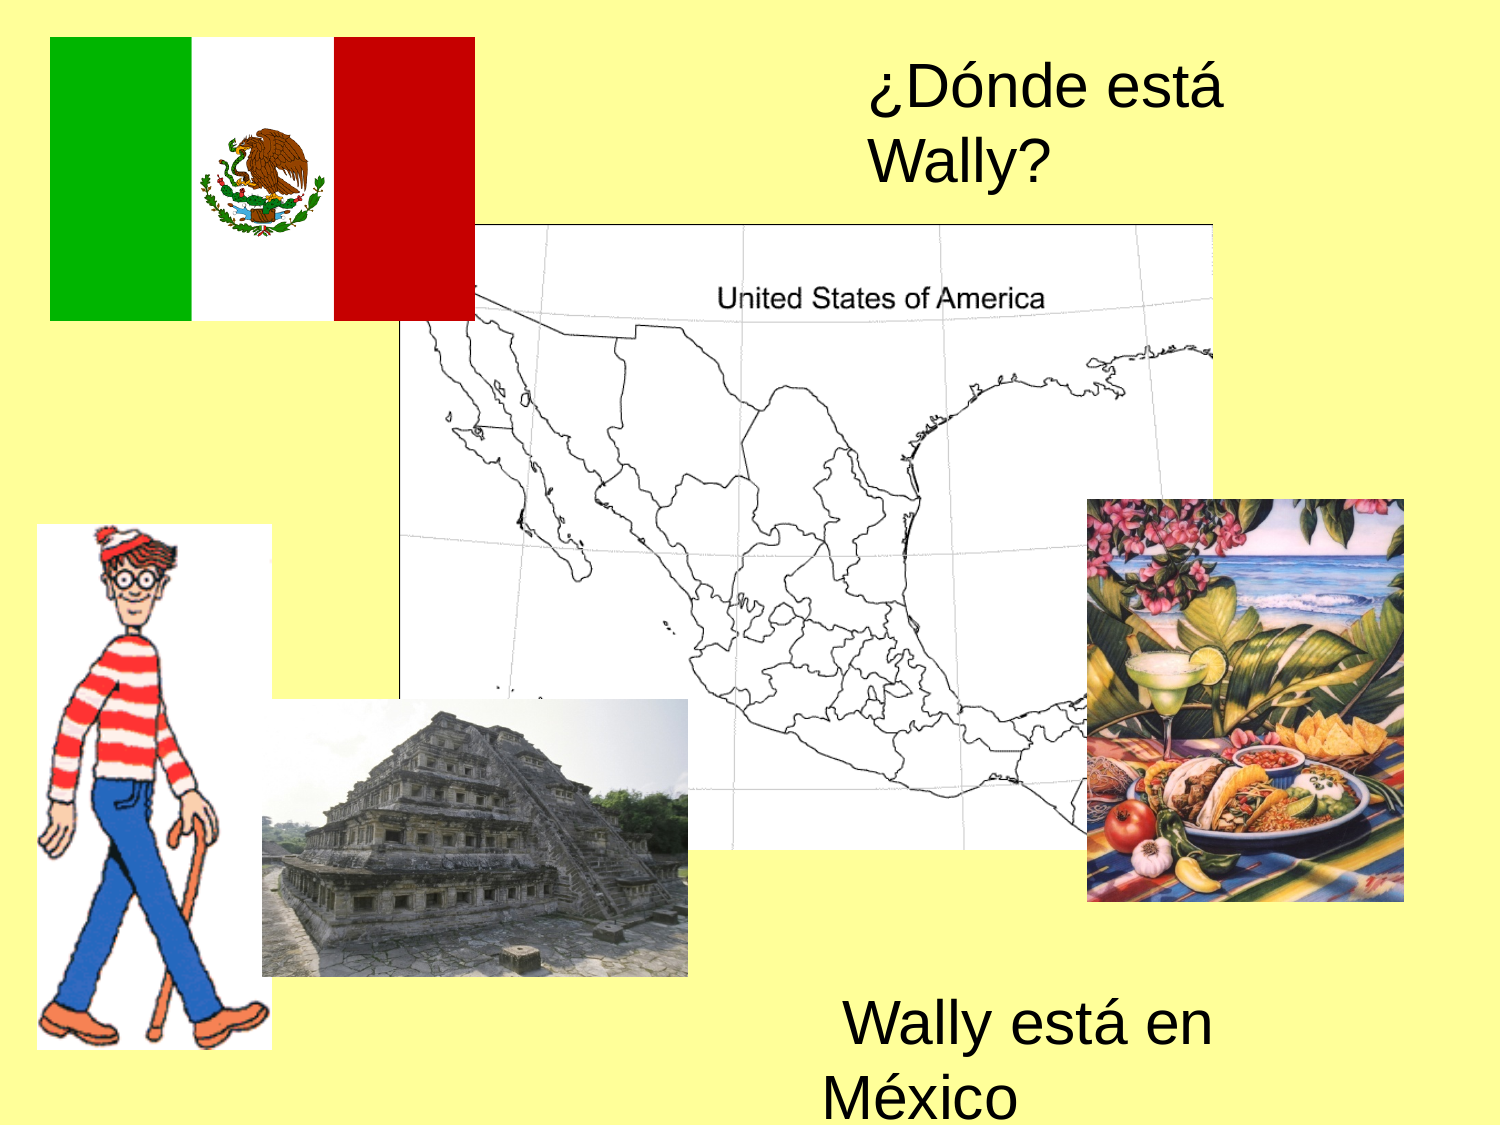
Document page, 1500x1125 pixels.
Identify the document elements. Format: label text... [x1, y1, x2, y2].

text_box Wally está en México [806, 974, 1445, 1066]
text_box ¿Dónde está Wally? [852, 37, 1443, 128]
picture [37, 37, 1404, 1050]
